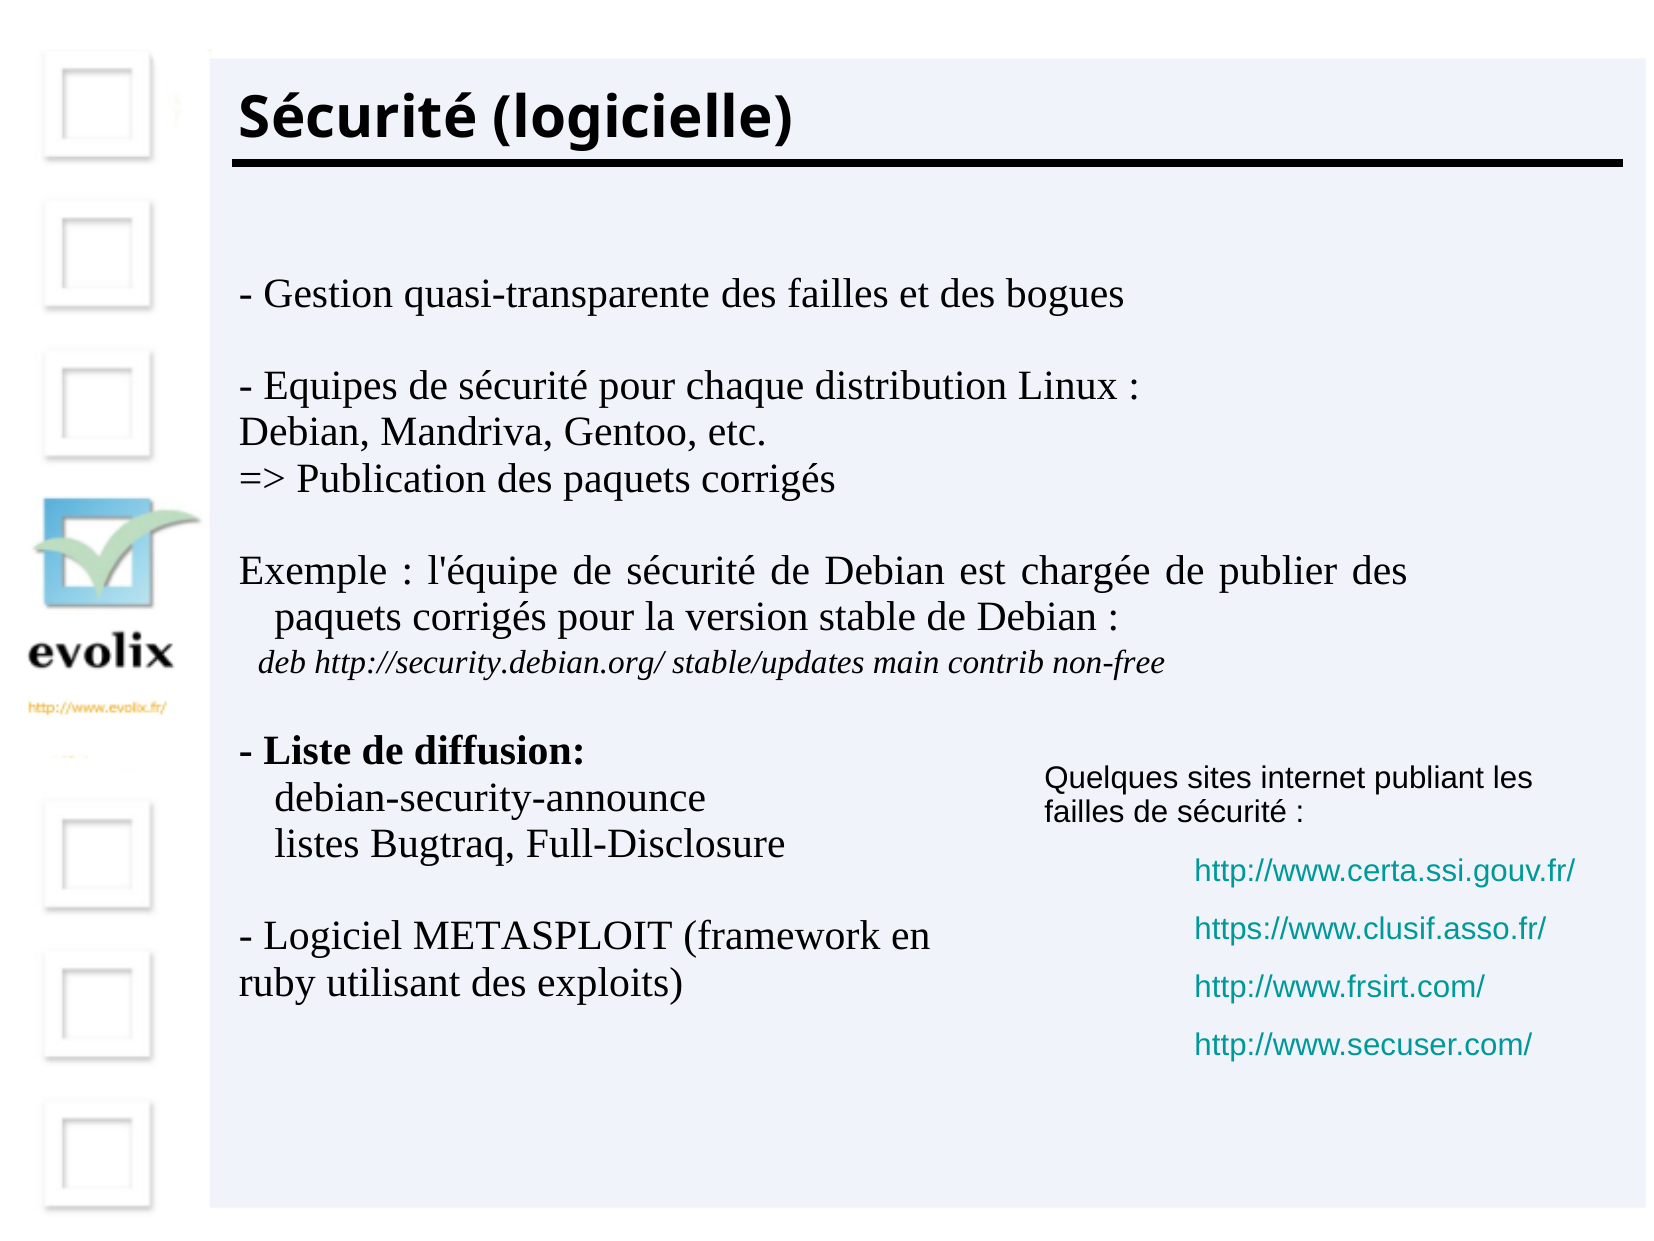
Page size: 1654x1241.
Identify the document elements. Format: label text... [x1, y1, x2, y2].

text_box Quelques sites internet publiant les failles de sécurité : http://www.certa.ssi.gouv.fr/ https://www.clusif.asso.fr/ http://www.frsirt.com/ http://www.secuser.com/ [1029, 752, 1595, 1128]
title Sécurité (logicielle) [238, 0, 1389, 230]
picture [0, 49, 1654, 1218]
subtitle - Gestion quasi-transparente des failles et des bogues - Equipes de sécurité pour chaque distribution Linux : Debian, Mandriva, Gentoo, etc. => Publication des paquets corrigés Exemple : l'équipe de sécurité de Debian est chargée de publier des paquets corrigés pour la version stable de Debian : deb http://security.debian.org/ stable/updates main contrib non-free - Liste de diffusion: debian-security-announce listes Bugtraq, Full-Disclosure - Logiciel METASPLOIT (framework en ruby utilisant des exploits) [203, 197, 1408, 1077]
